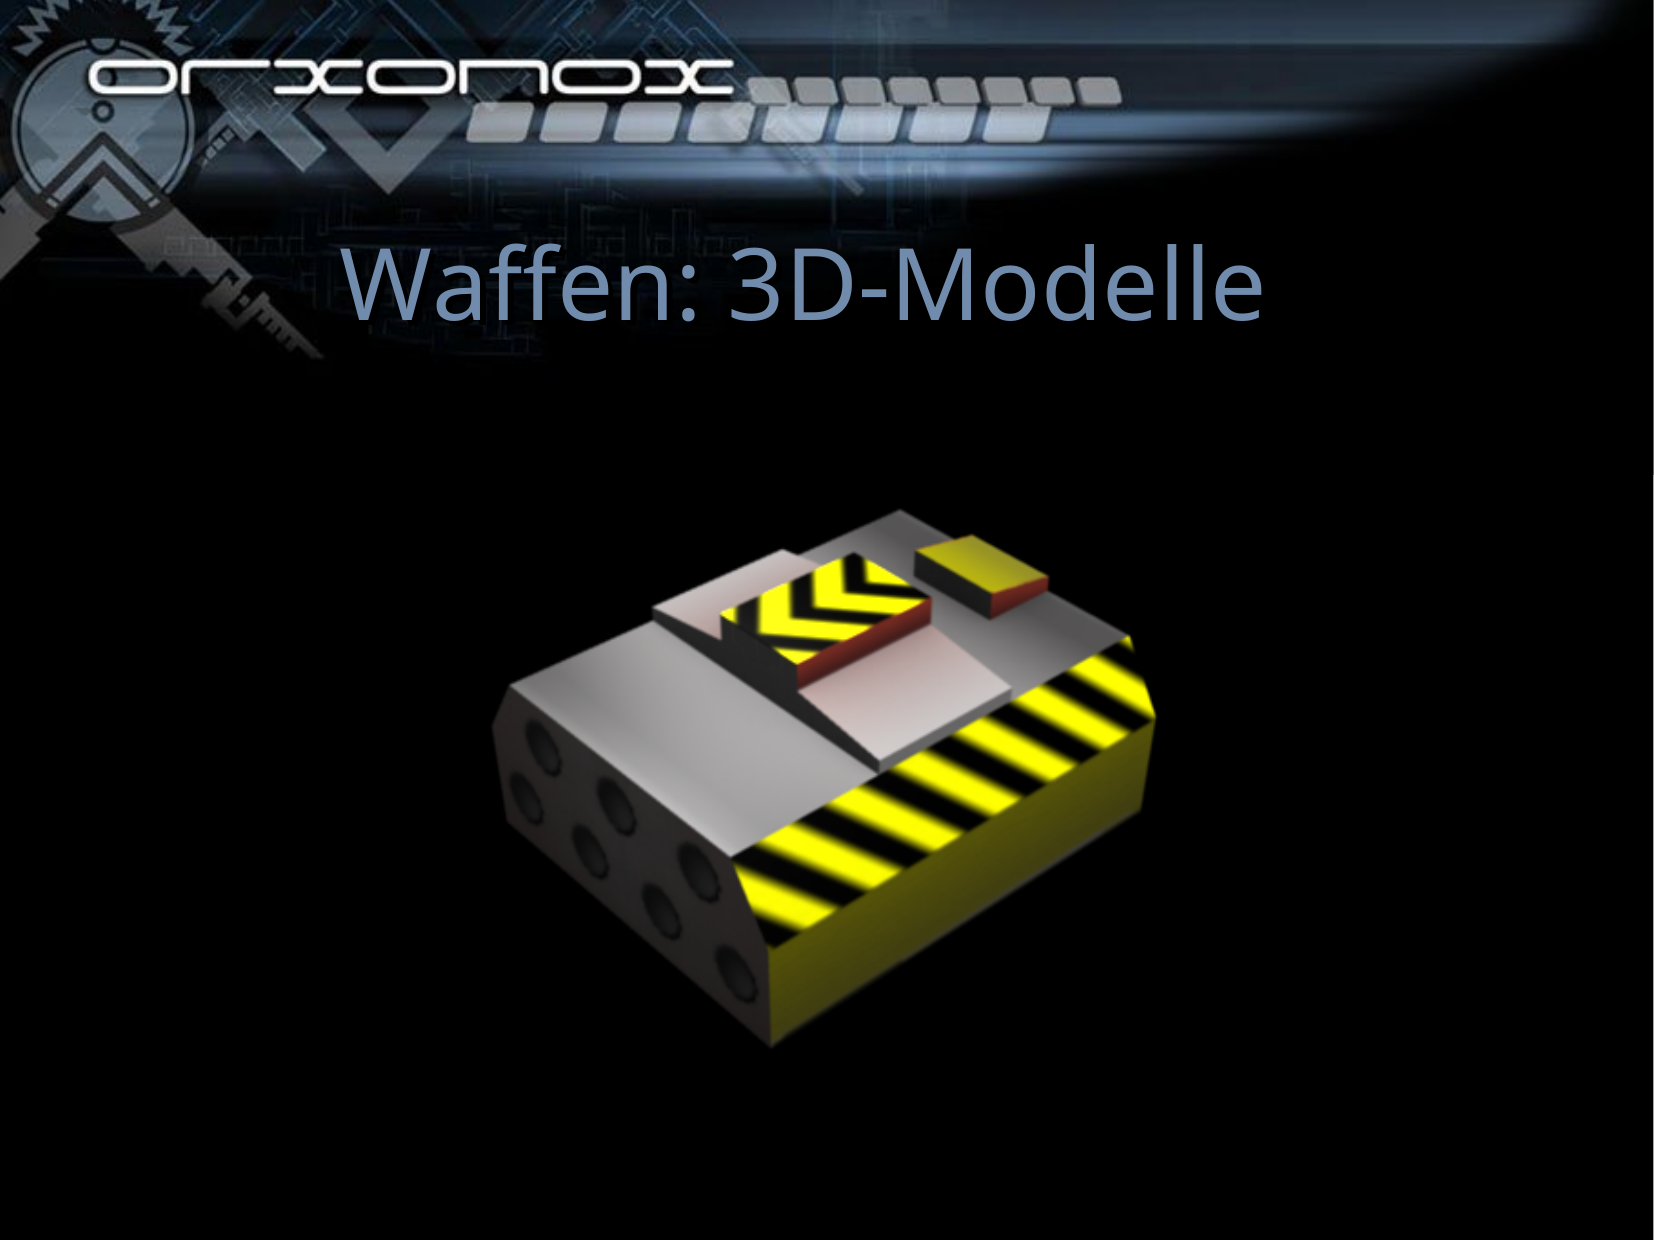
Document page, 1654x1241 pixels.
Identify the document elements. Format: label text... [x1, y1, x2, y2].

text_box Waffen: 3D-Modelle [324, 205, 1366, 337]
picture [456, 477, 1198, 1078]
picture [0, 0, 1654, 475]
